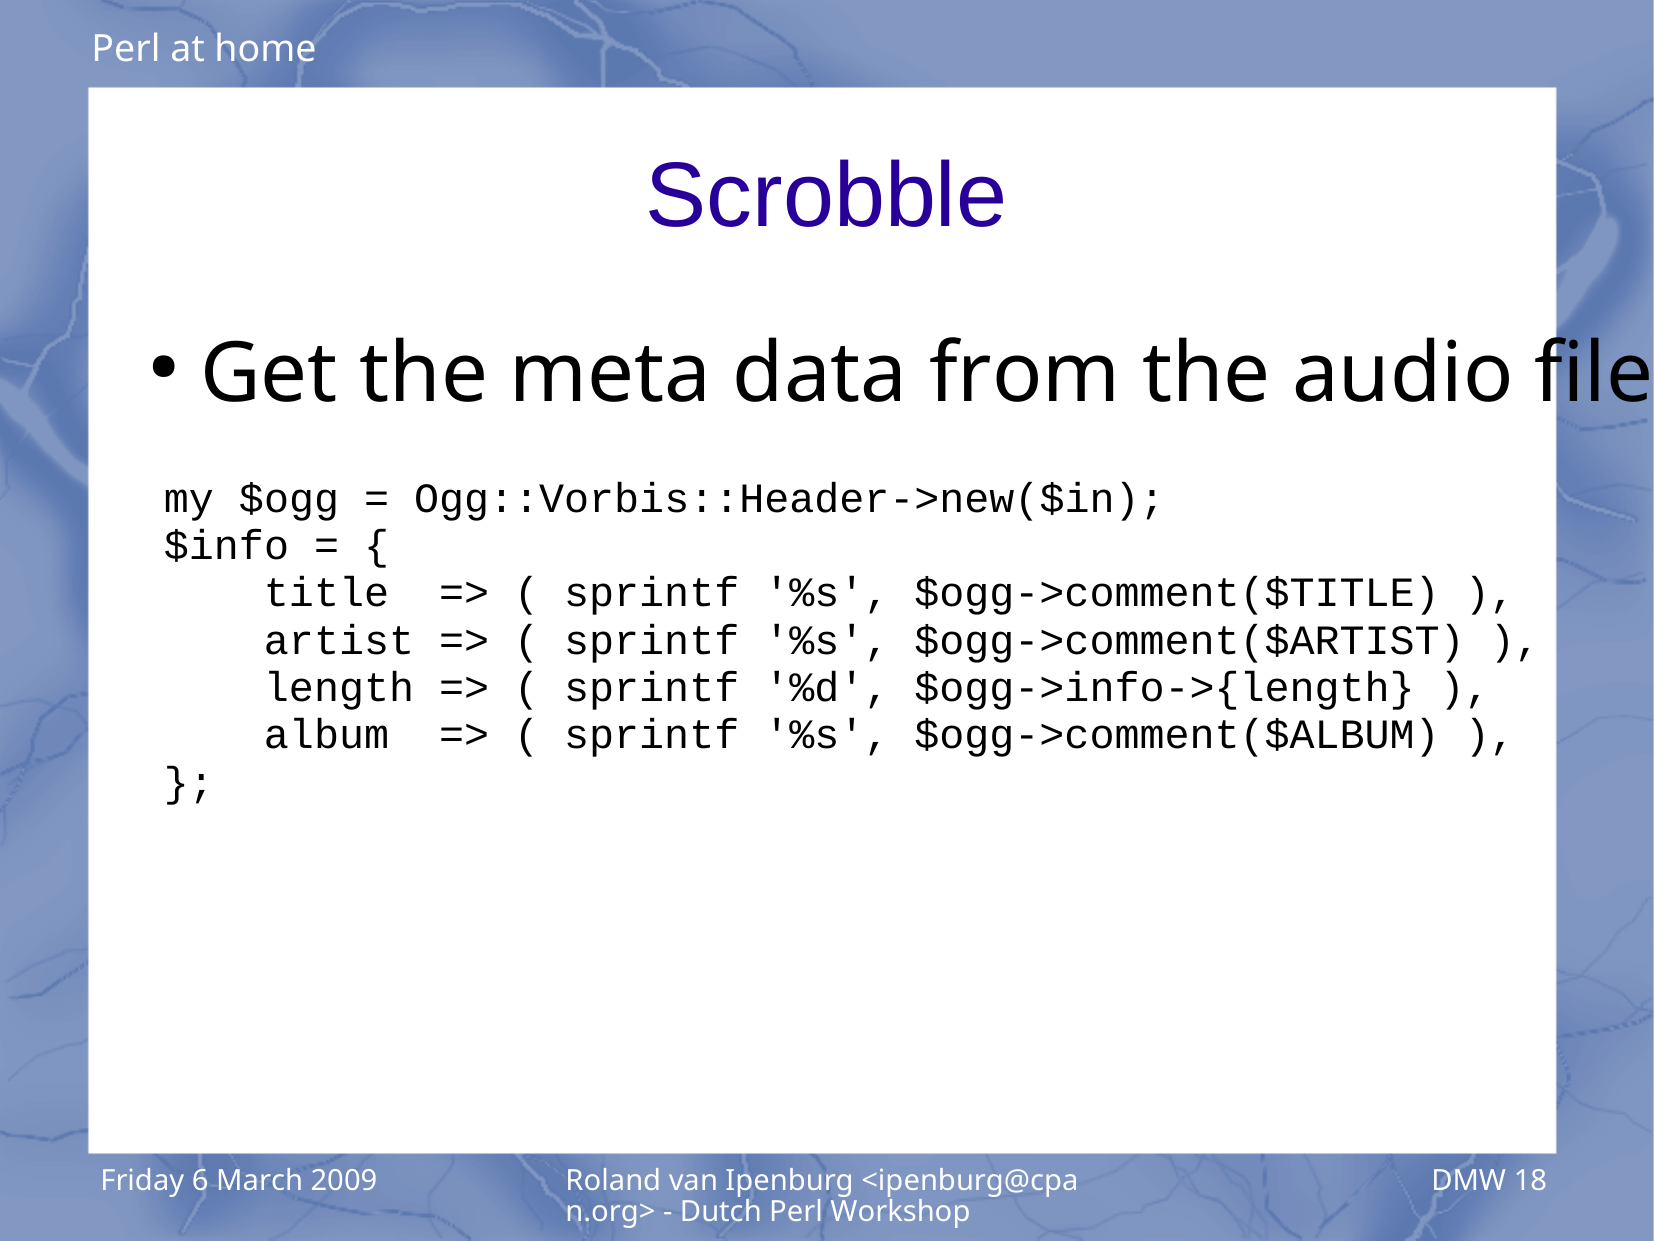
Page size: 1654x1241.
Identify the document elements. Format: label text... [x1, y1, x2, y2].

picture [0, 0, 1654, 1241]
title Scrobble [118, 98, 1536, 291]
text_box Get the meta data from the audio file [123, 294, 1493, 427]
text_box my $ogg = Ogg::Vorbis::Header->new($in); $info = { title => ( sprintf '%s', $ogg->comment($TITLE) ), artist => ( sprintf '%s', $ogg->comment($ARTIST) ), length => ( sprintf '%d', $ogg->info->{length} ), album => ( sprintf '%s', $ogg->comment($ALBUM) ), }; [123, 459, 1566, 874]
